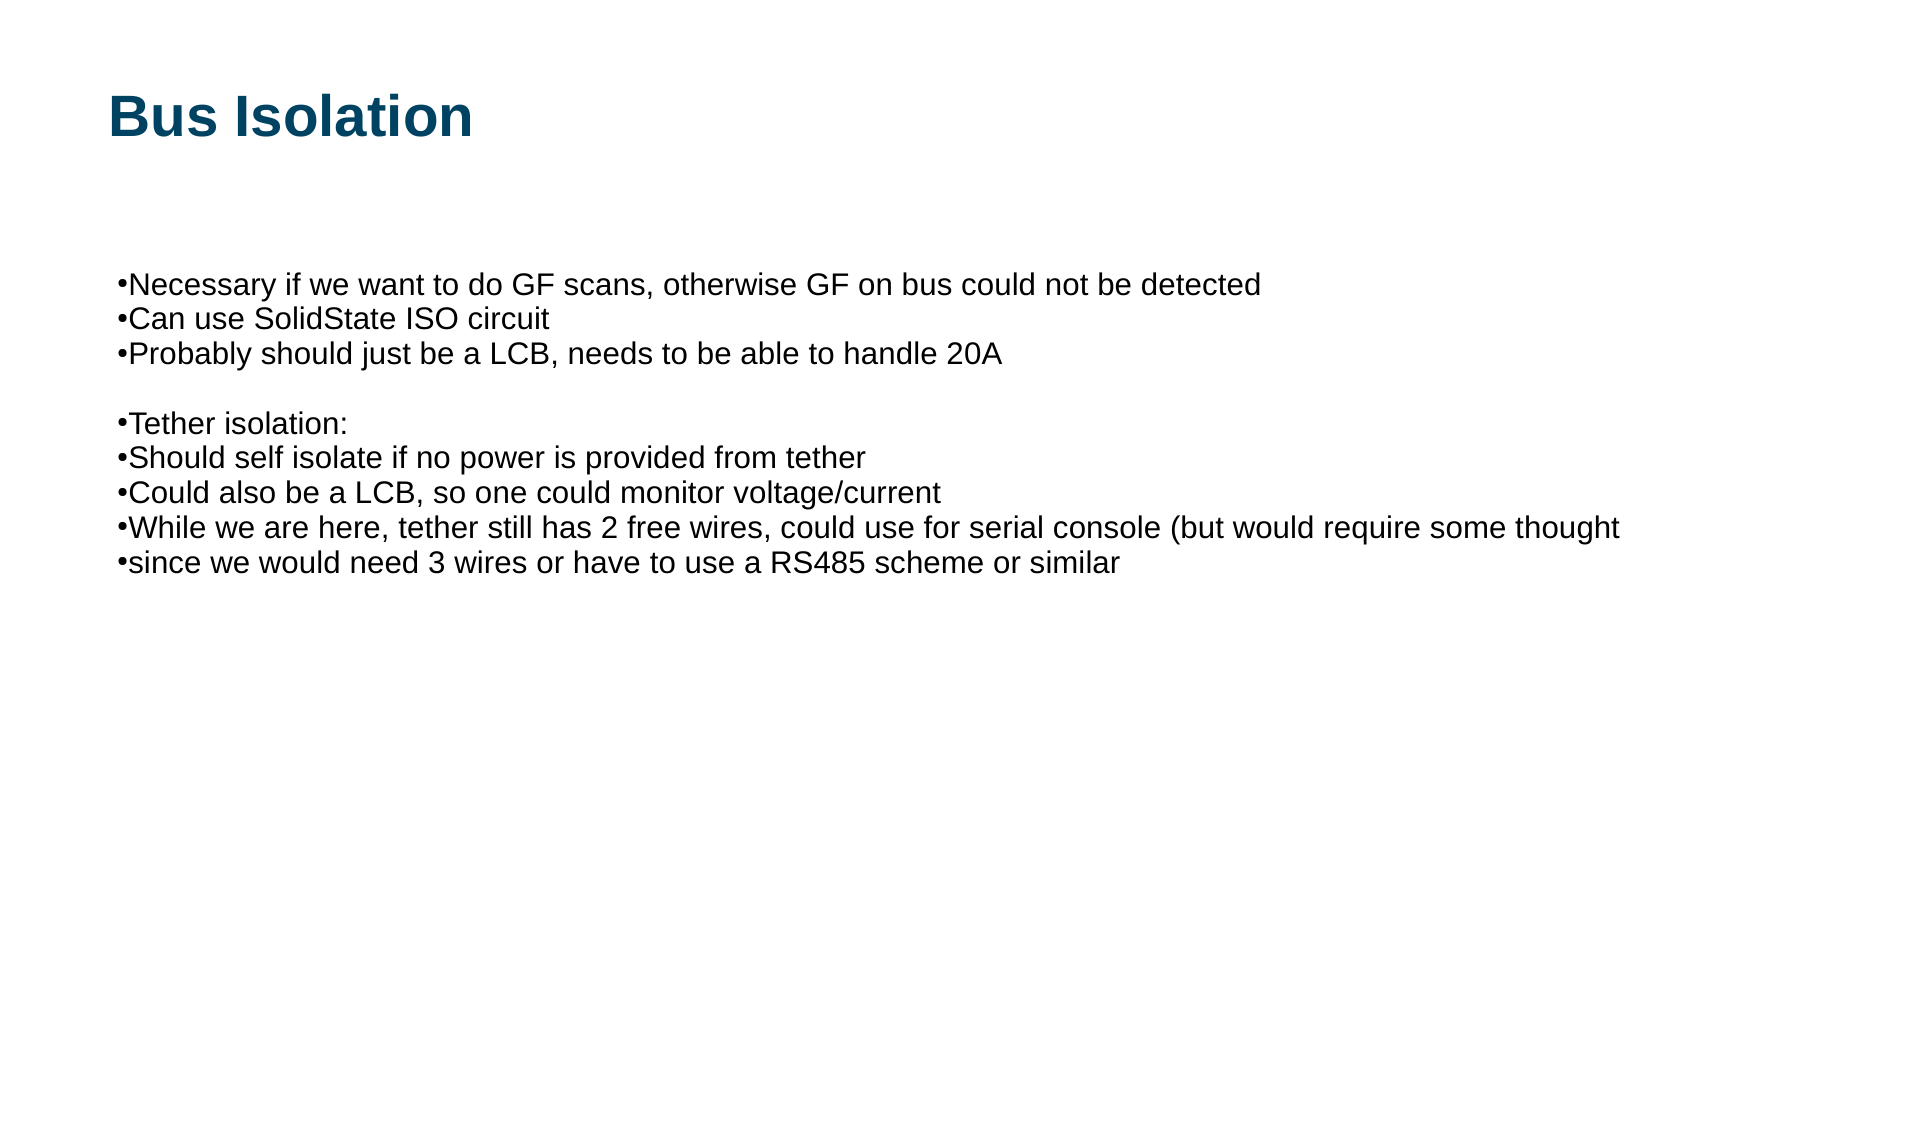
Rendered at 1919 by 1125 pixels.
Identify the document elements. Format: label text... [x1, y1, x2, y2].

text_box Necessary if we want to do GF scans, otherwise GF on bus could not be detected Can use SolidState ISO circuit Probably should just be a LCB, needs to be able to handle 20A Tether isolation: Should self isolate if no power is provided from tether Could also be a LCB, so one could monitor voltage/current While we are here, tether still has 2 free wires, could use for serial console (but would require some thought since we would need 3 wires or have to use a RS485 scheme or similar [102, 224, 1840, 692]
title Bus Isolation [93, 59, 1820, 177]
